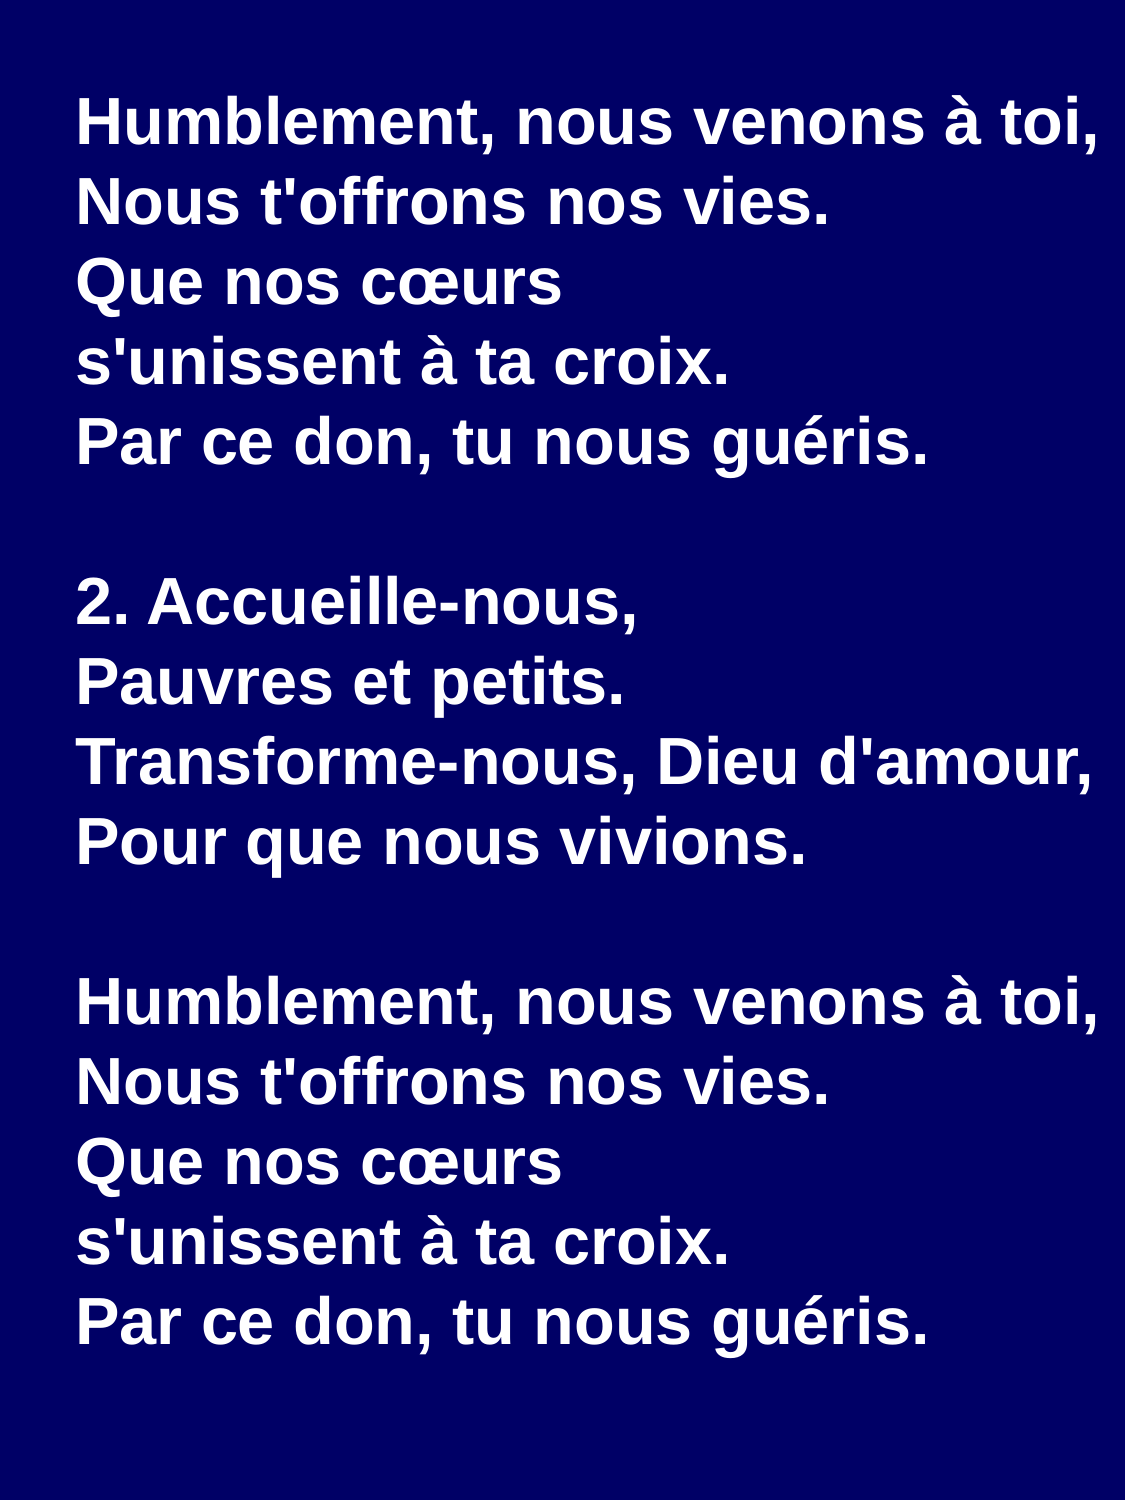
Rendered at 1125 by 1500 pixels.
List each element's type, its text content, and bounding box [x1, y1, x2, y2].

text_box Humblement, nous venons à toi, Nous t'offrons nos vies. Que nos cœurs s'unissent à ta croix. Par ce don, tu nous guéris. 2. Accueille-nous, Pauvres et petits. Transforme-nous, Dieu d'amour, Pour que nous vivions. Humblement, nous venons à toi, Nous t'offrons nos vies. Que nos cœurs s'unissent à ta croix. Par ce don, tu nous guéris. [60, 70, 1125, 1430]
